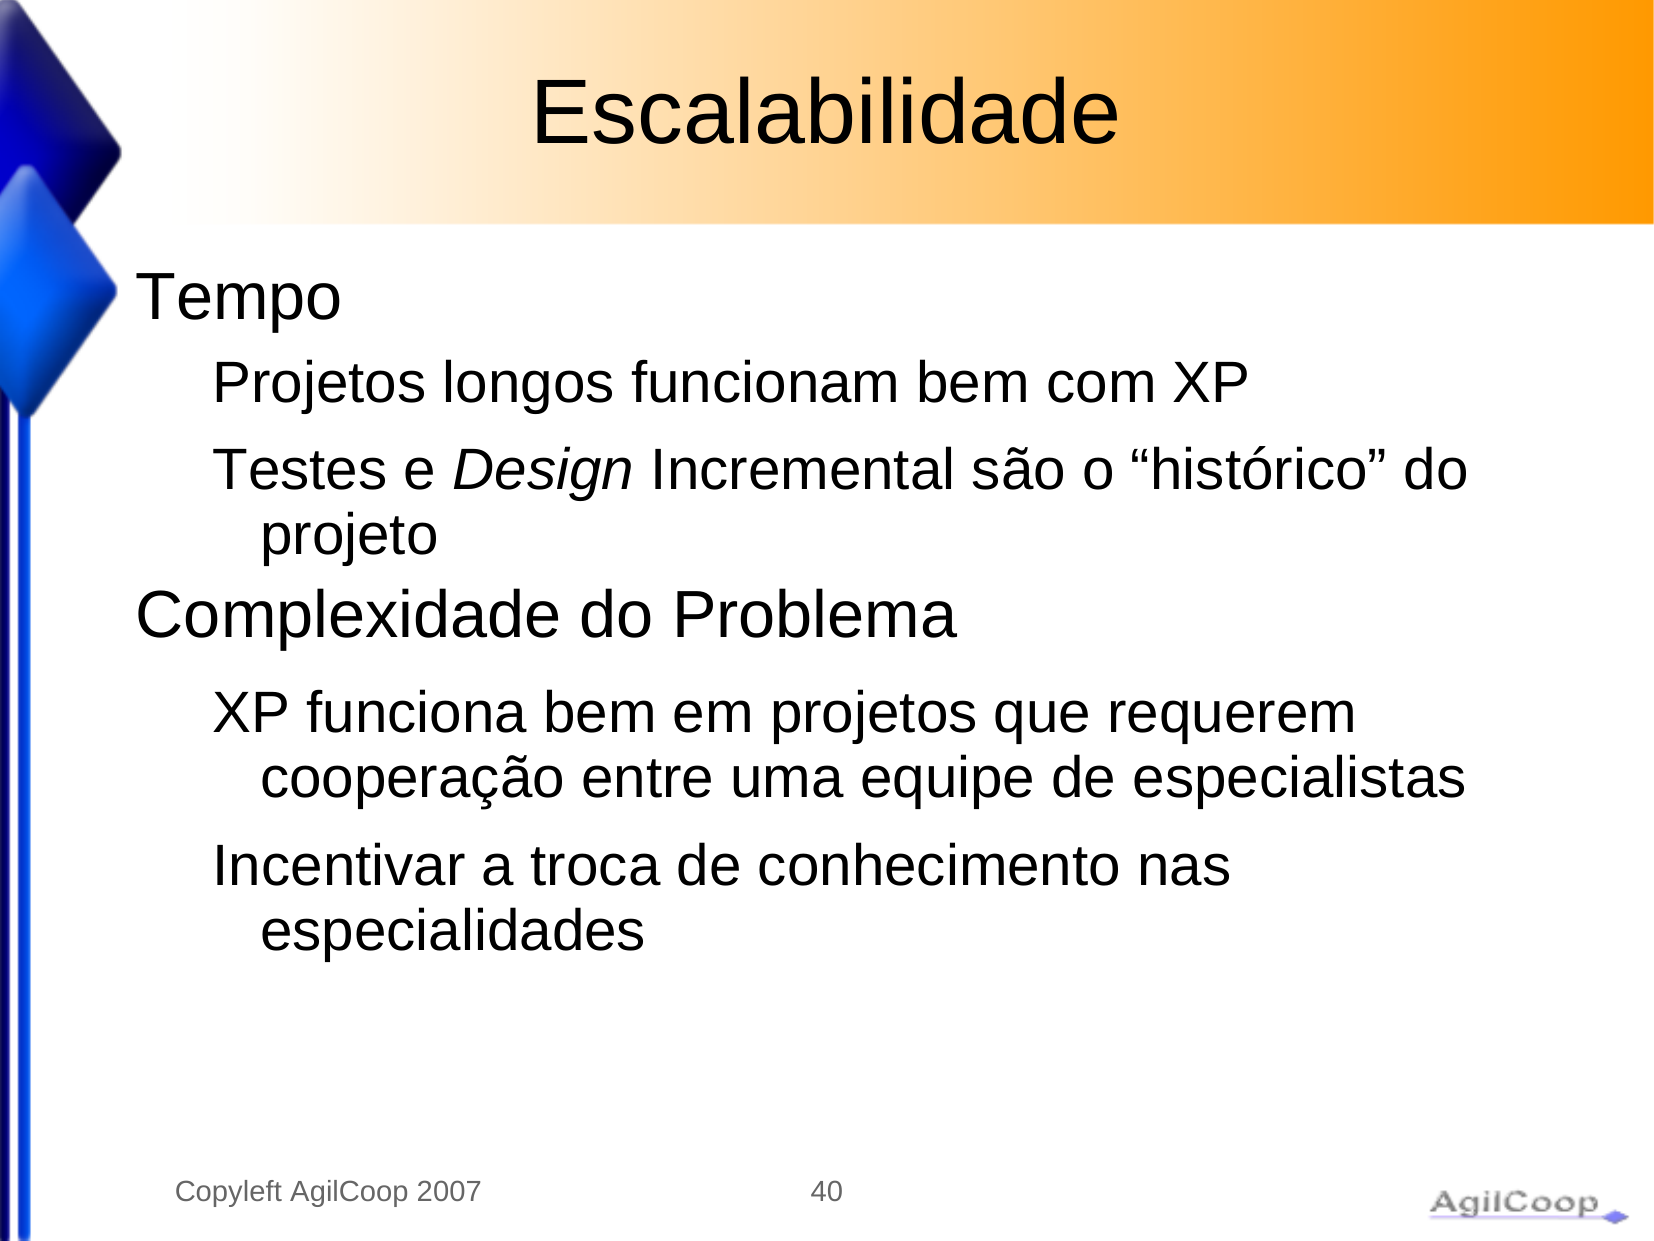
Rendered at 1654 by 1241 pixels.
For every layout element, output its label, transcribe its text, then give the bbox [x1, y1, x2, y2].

title Escalabilidade [82, 8, 1571, 216]
list Tempo Projetos longos funcionam bem com XP Testes e Design Incremental são o “histórico” do projeto Complexidade do Problema XP funciona bem em projetos que requerem cooperação entre uma equipe de especialistas Incentivar a troca de conhecimento nas especialidades [118, 271, 1607, 1123]
picture [0, 0, 1654, 1241]
